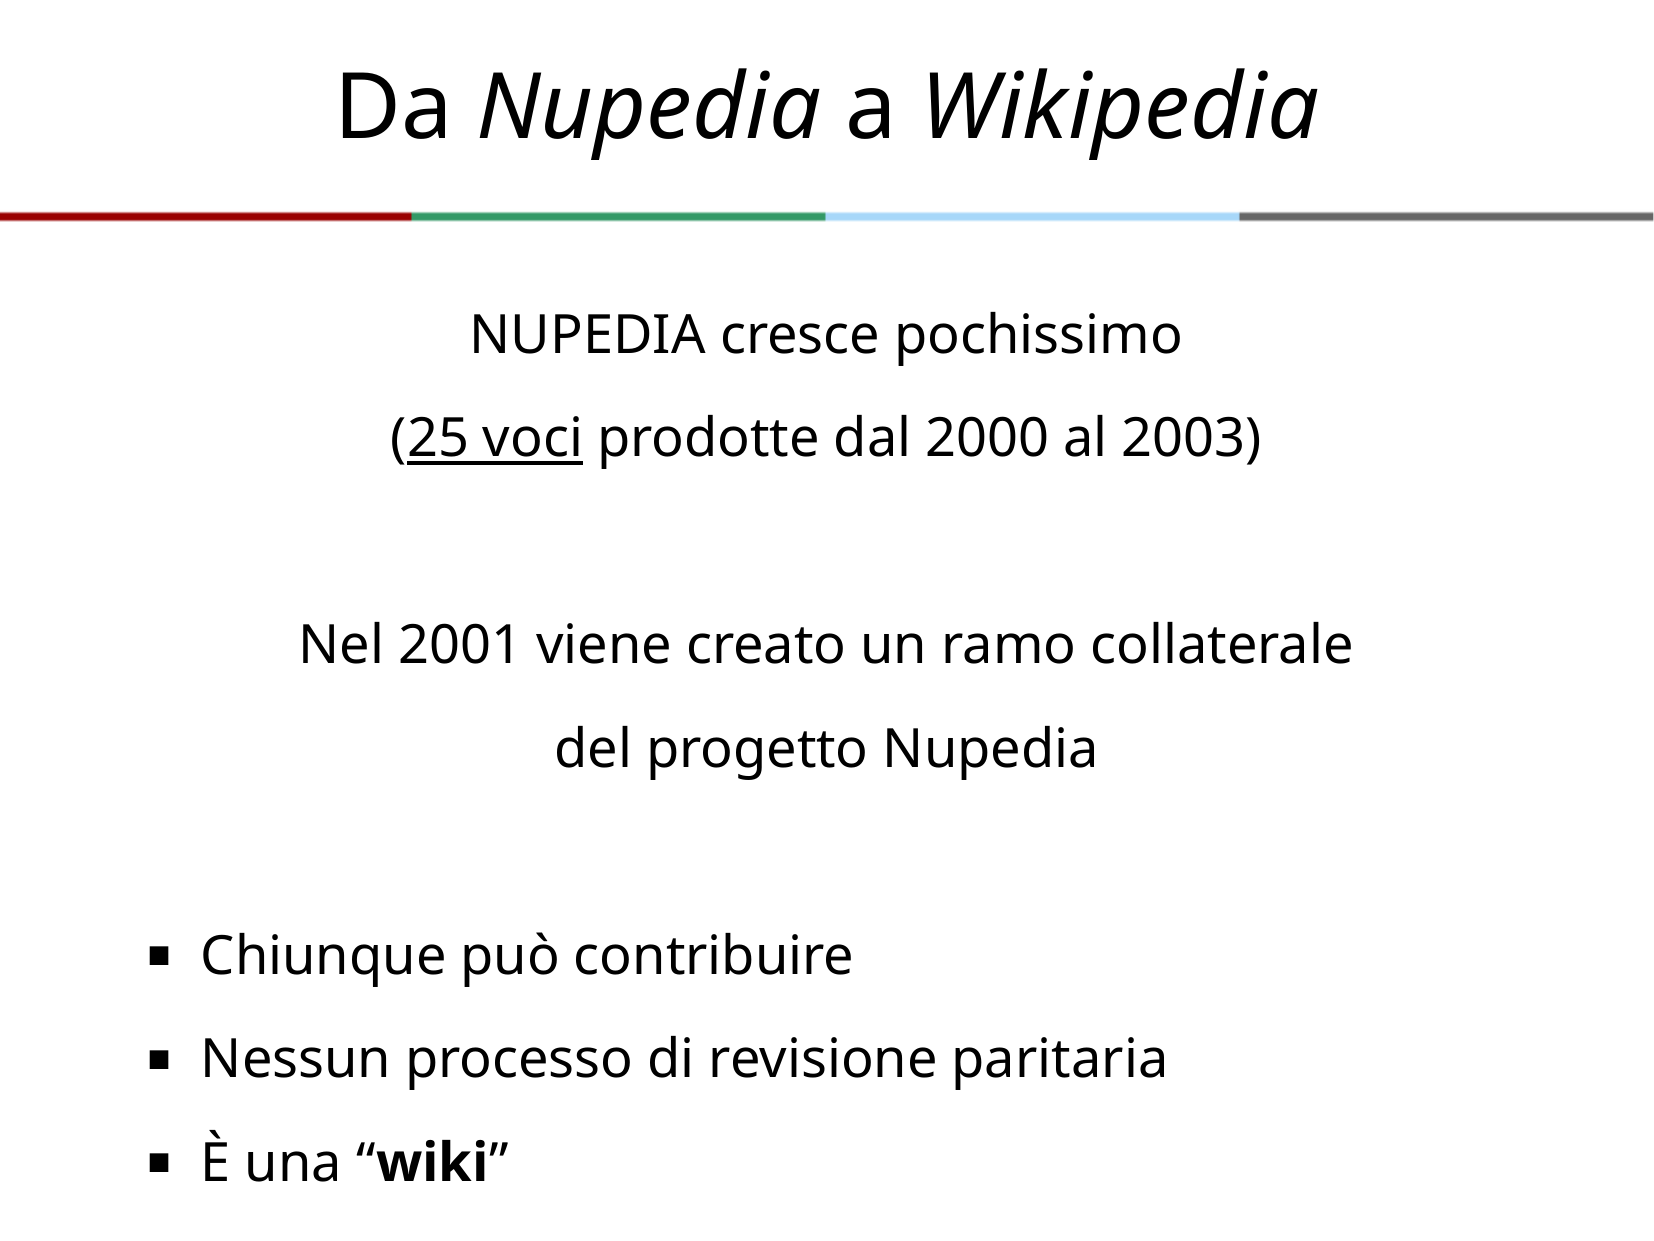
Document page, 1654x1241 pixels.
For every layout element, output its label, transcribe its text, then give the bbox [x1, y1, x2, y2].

list NUPEDIA cresce pochissimo (25 voci prodotte dal 2000 al 2003) Nel 2001 viene creato un ramo collaterale del progetto Nupedia Chiunque può contribuire Nessun processo di revisione paritaria È una “wiki” [129, 295, 1524, 1198]
title Da Nupedia a Wikipedia [82, 0, 1571, 200]
picture [0, 200, 1654, 235]
